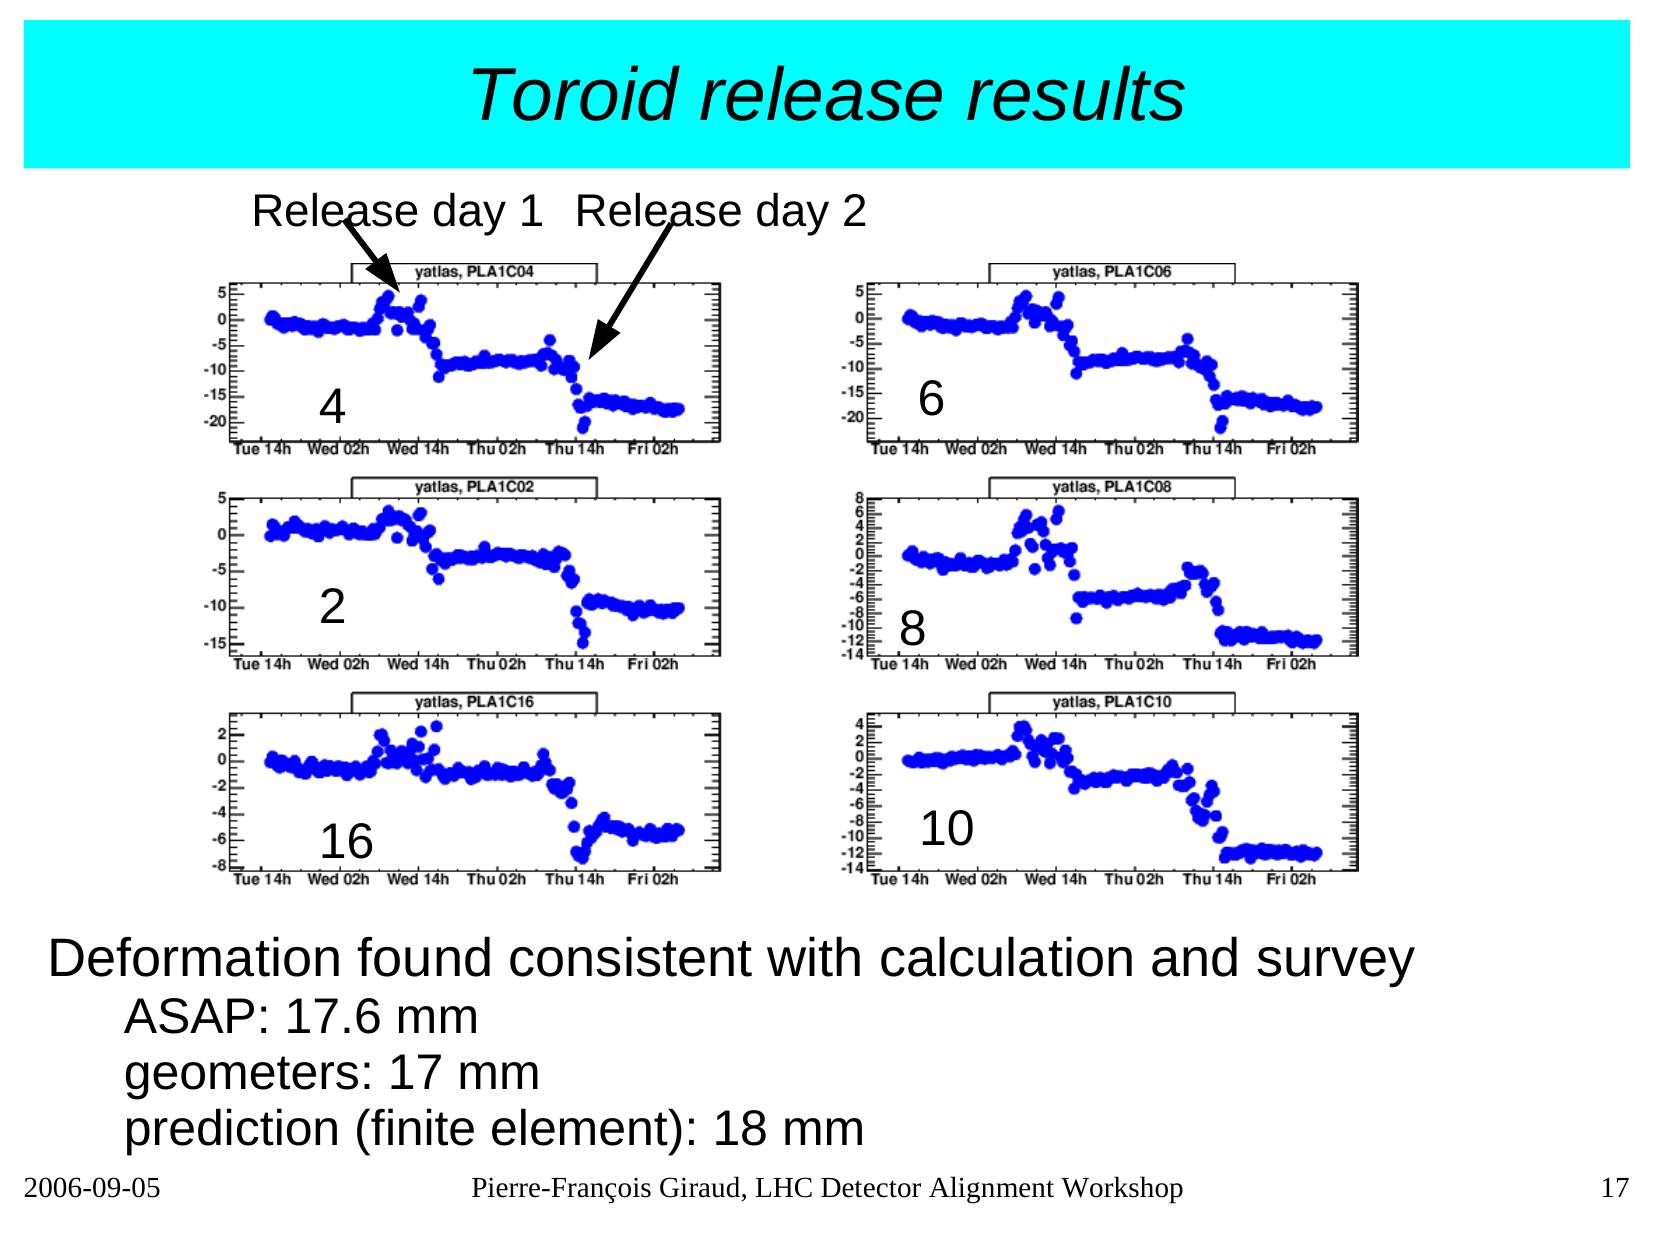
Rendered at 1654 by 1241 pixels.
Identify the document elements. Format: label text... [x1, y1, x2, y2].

title Toroid release results [23, 20, 1630, 169]
text_box 6 [903, 362, 969, 451]
text_box 4 [304, 371, 370, 459]
list Deformation found consistent with calculation and survey ASAP: 17.6 mm geometers: 17 mm prediction (finite element): 18 mm [29, 927, 1636, 1182]
text_box Release day 2 [559, 177, 929, 260]
text_box Release day 1 [236, 177, 559, 260]
picture [204, 263, 1359, 886]
text_box 2 [304, 570, 370, 659]
text_box 10 [904, 792, 1002, 881]
text_box 16 [304, 806, 402, 894]
text_box 8 [883, 593, 948, 681]
